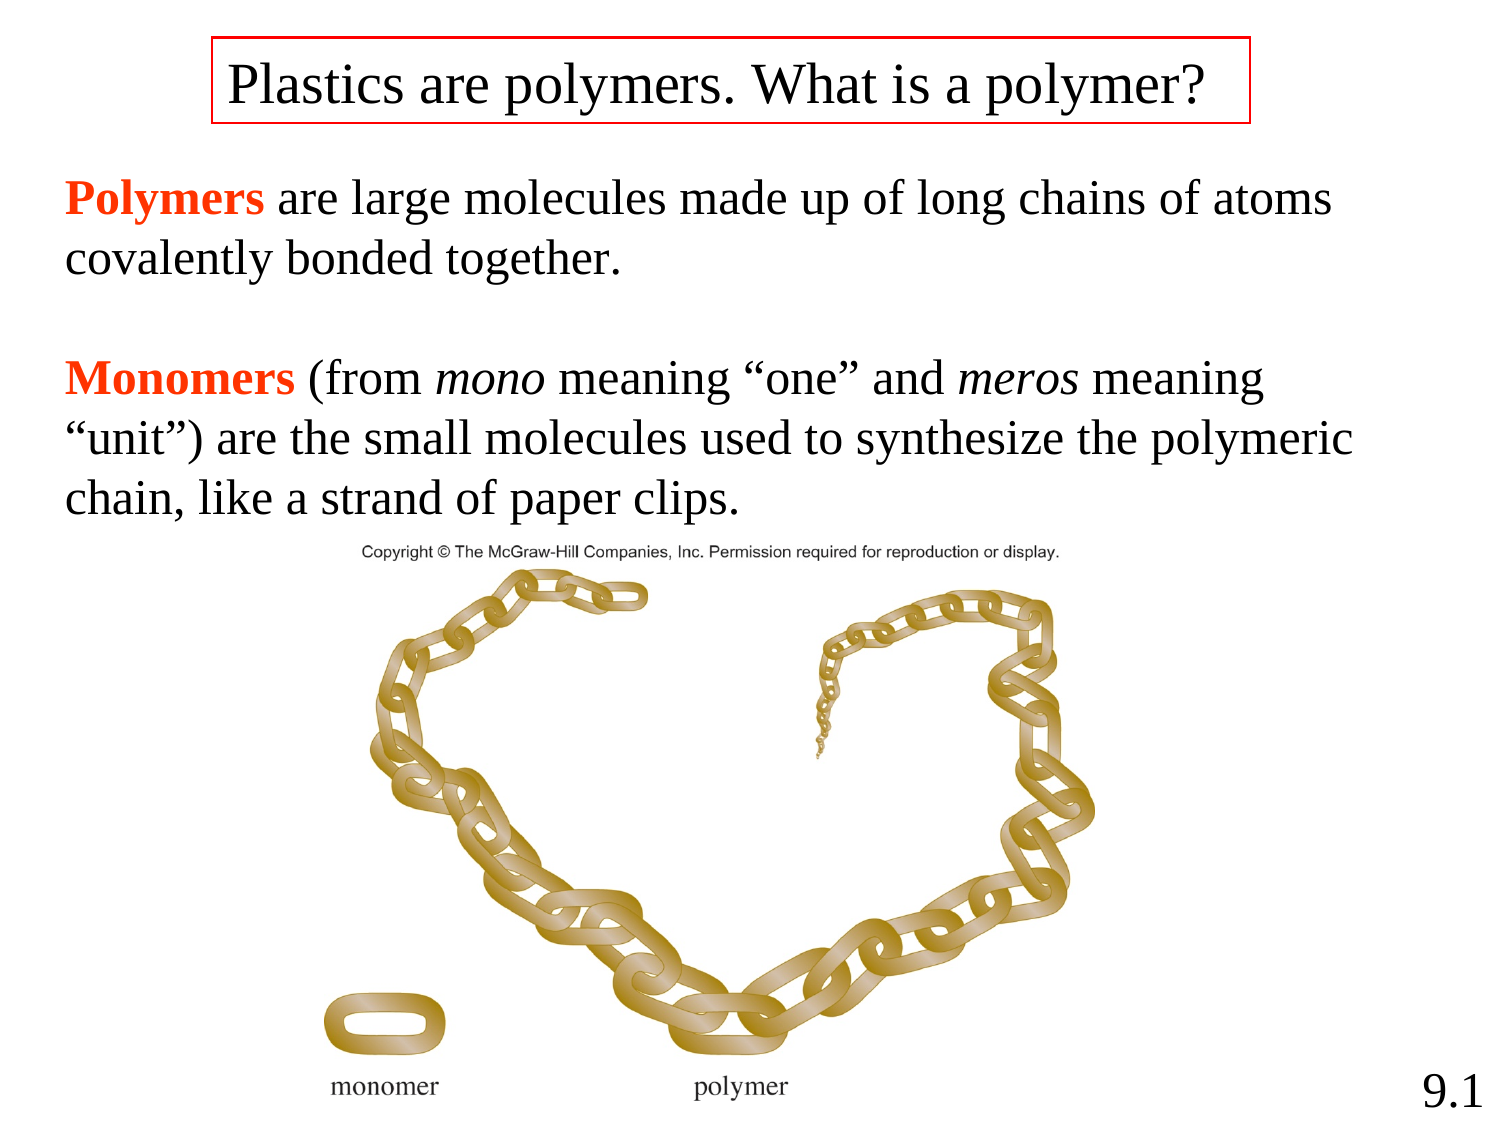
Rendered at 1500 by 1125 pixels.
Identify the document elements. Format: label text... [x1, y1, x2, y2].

text_box Plastics are polymers. What is a polymer? [212, 37, 1251, 123]
picture [324, 545, 1095, 1102]
text_box Polymers are large molecules made up of long chains of atoms covalently bonded together. Monomers (from mono meaning “one” and meros meaning “unit”) are the small molecules used to synthesize the polymeric chain, like a strand of paper clips. [50, 156, 1388, 532]
text_box 9.1 [1407, 1049, 1500, 1125]
